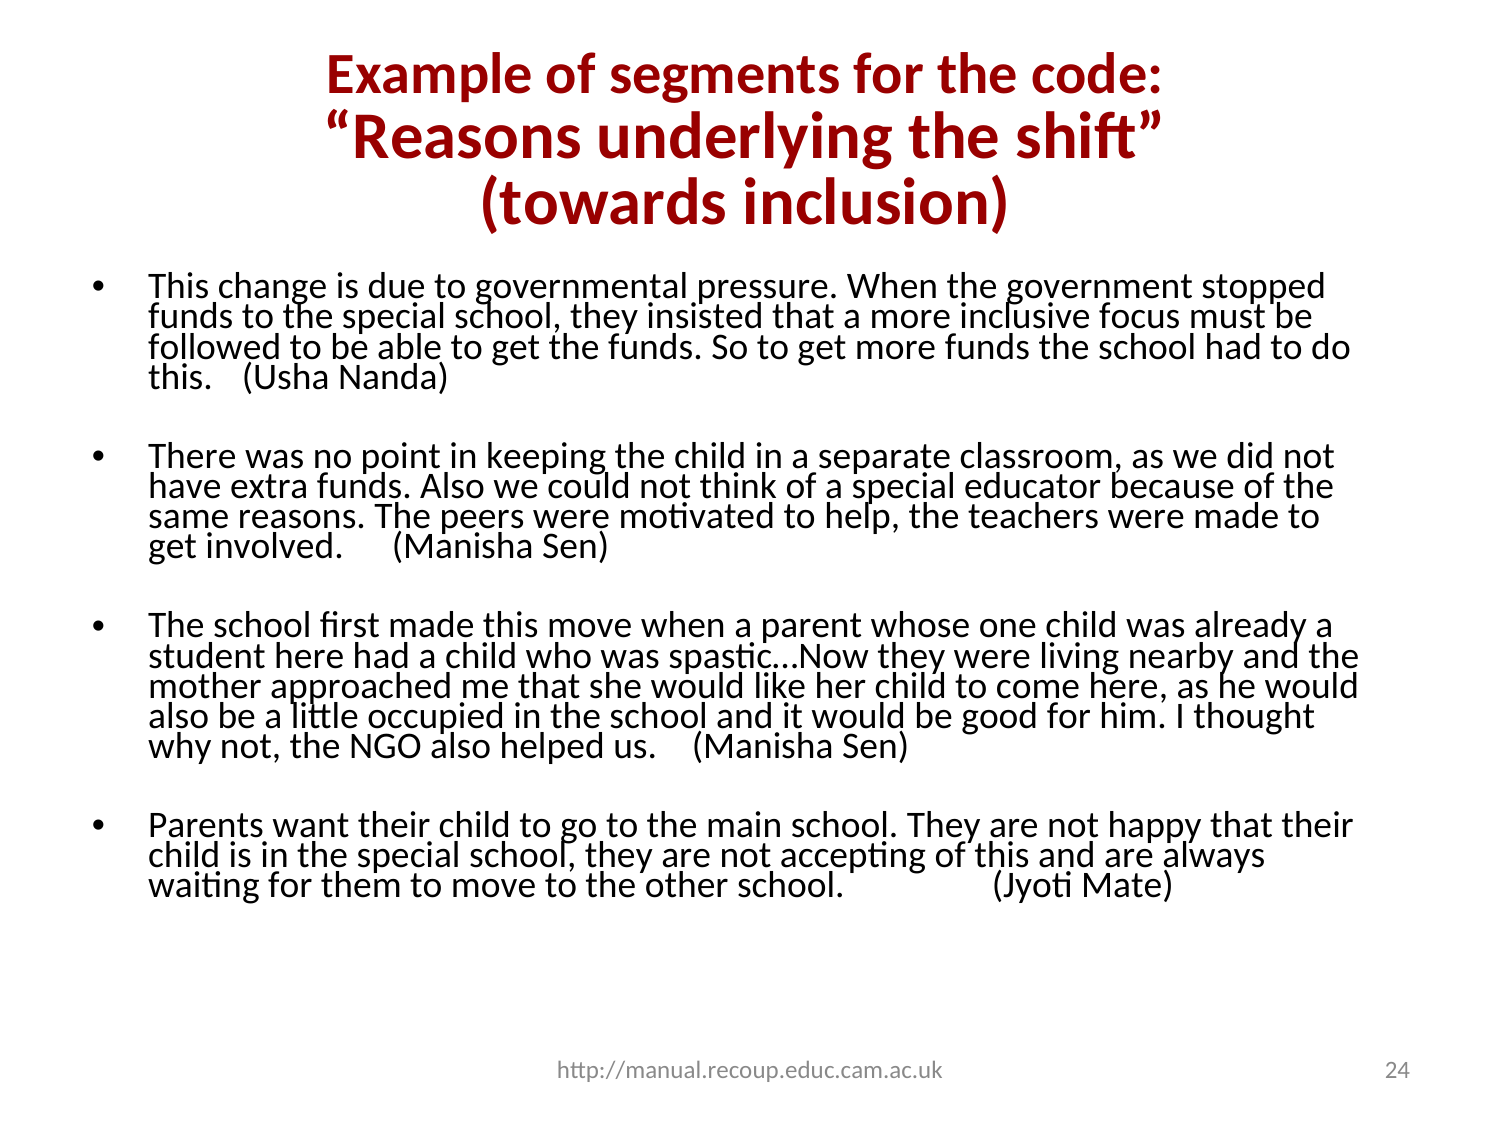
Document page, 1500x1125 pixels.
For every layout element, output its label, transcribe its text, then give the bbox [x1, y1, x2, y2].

title Example of segments for the code: “Reasons underlying the shift” (towards inclusion) [70, 23, 1421, 269]
list This change is due to governmental pressure. When the government stopped funds to the special school, they insisted that a more inclusive focus must be followed to be able to get the funds. So to get more funds the school had to do this. (Usha Nanda) There was no point in keeping the child in a separate classroom, as we did not have extra funds. Also we could not think of a special educator because of the same reasons. The peers were motivated to help, the teachers were made to get involved. (Manisha Sen) The school first made this move when a parent whose one child was already a student here had a child who was spastic…Now they were living nearby and the mother approached me that she would like her child to come here, as he would also be a little occupied in the school and it would be good for him. I thought why not, the NGO also helped us. (Manisha Sen) Parents want their child to go to the main school. They are not happy that their child is in the special school, they are not accepting of this and are always waiting for them to move to the other school. (Jyoti Mate) [76, 267, 1388, 1071]
